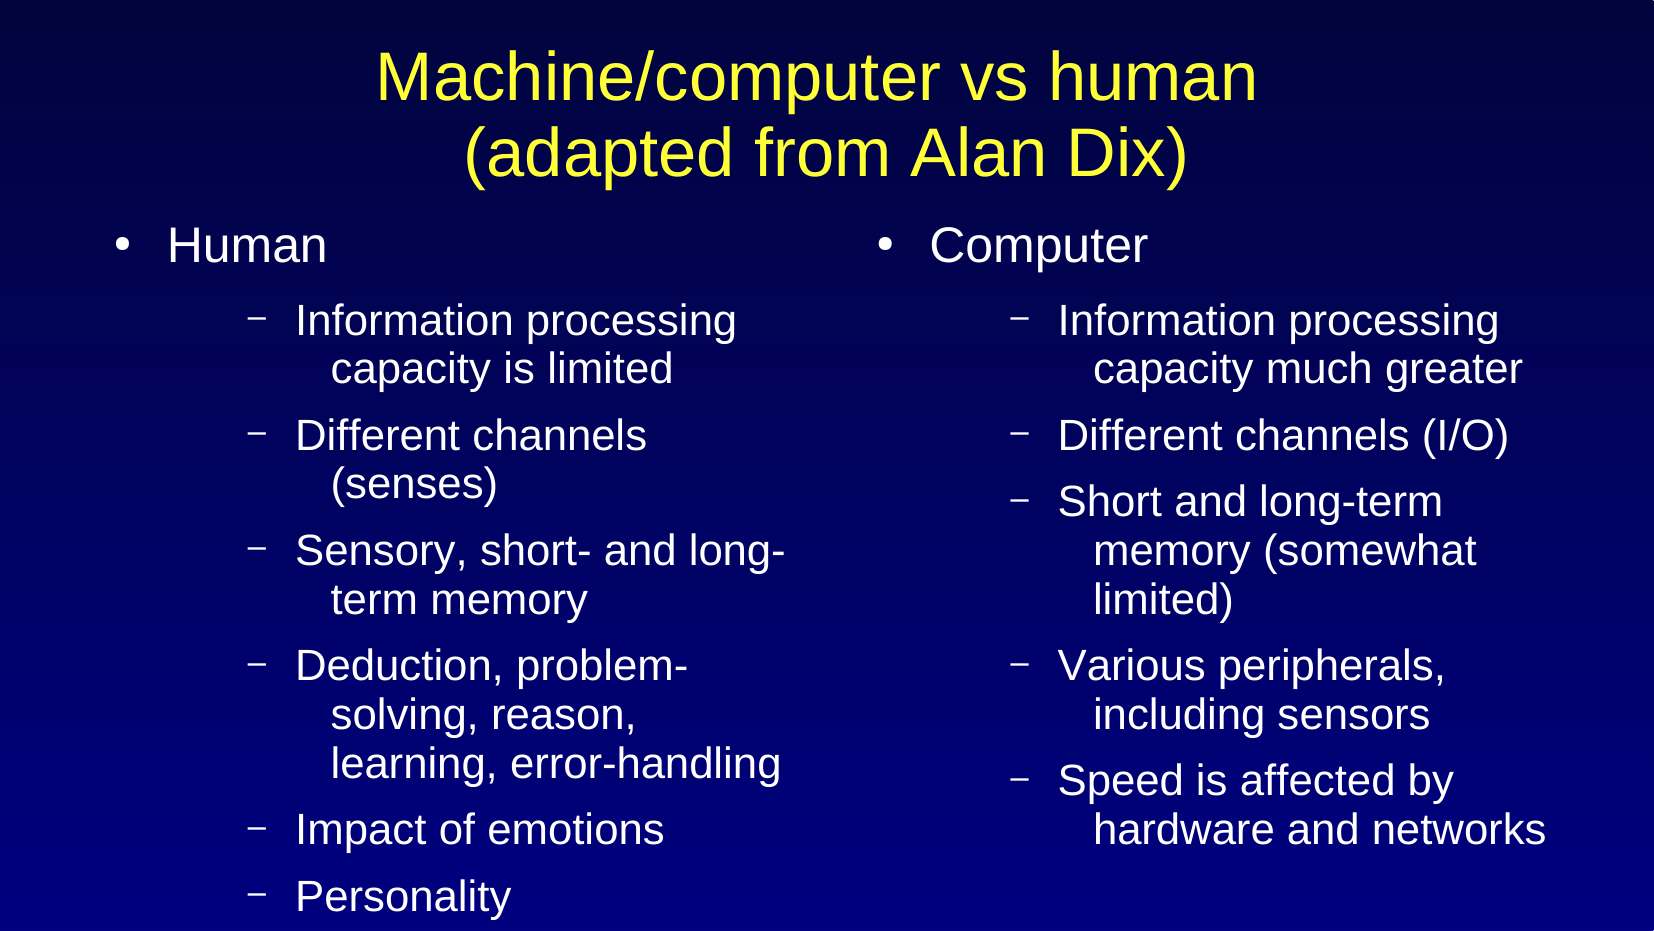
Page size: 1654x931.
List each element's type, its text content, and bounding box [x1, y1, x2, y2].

title Machine/computer vs human (adapted from Alan Dix) [82, 37, 1571, 193]
list Computer Information processing capacity much greater Different channels (I/O) Short and long-term memory (somewhat limited) Various peripherals, including sensors Speed is affected by hardware and networks [845, 217, 1572, 854]
list Human Information processing capacity is limited Different channels (senses) Sensory, short- and long-term memory Deduction, problem-solving, reason, learning, error-handling Impact of emotions Personality [82, 217, 809, 921]
